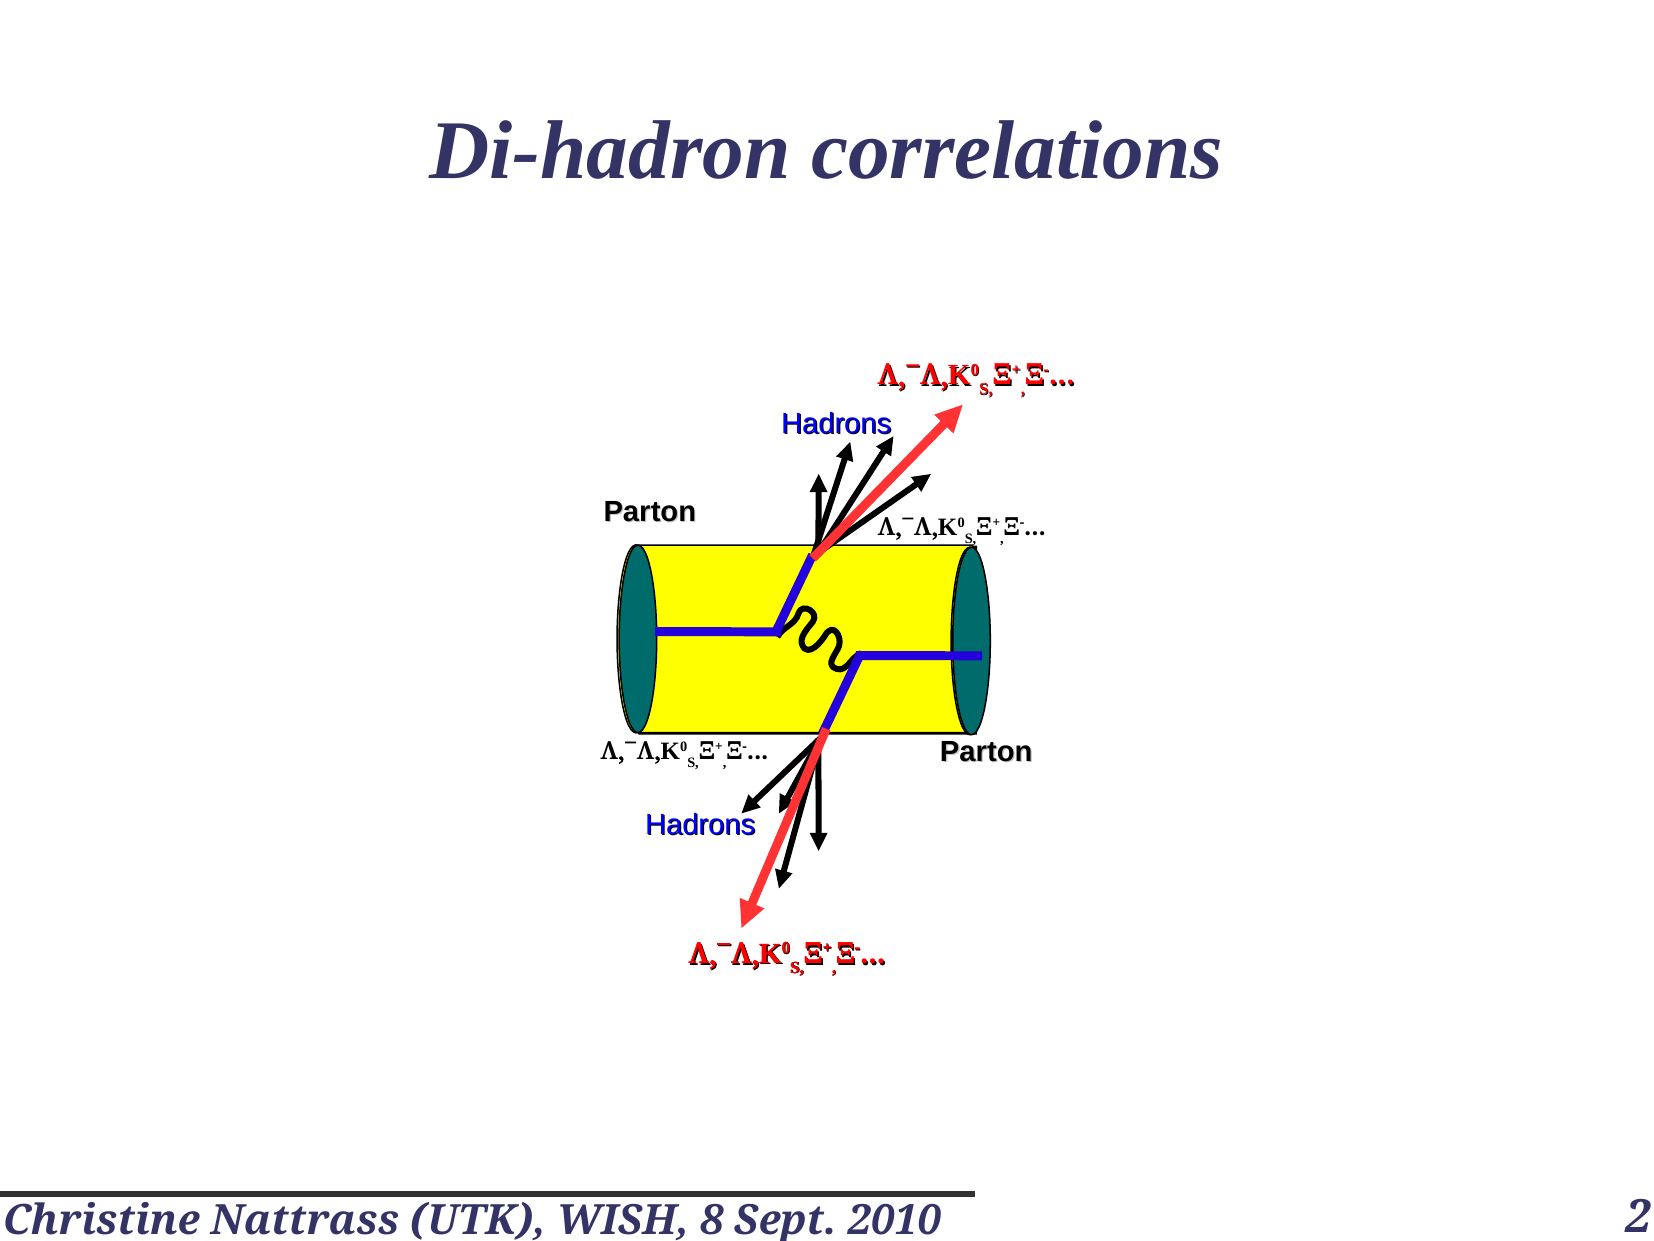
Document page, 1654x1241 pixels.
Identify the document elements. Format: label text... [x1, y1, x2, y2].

text_box [617, 545, 846, 730]
text_box Hadrons [763, 399, 924, 456]
text_box Hadrons [627, 806, 788, 857]
text_box Parton [585, 488, 752, 534]
text_box ΛΛK0S,Ξ+,Ξ-... [515, 730, 826, 806]
text_box ΛΛK0S,Ξ+,Ξ-... [603, 931, 941, 1007]
text_box [786, 582, 991, 734]
text_box ΛΛK0S,Ξ+,Ξ-... [792, 353, 1130, 429]
text_box ΛΛK0S,Ξ+,Ξ-... [792, 506, 1080, 582]
text_box Parton [922, 728, 1102, 810]
title Di-hadron correlations [82, 49, 1571, 257]
